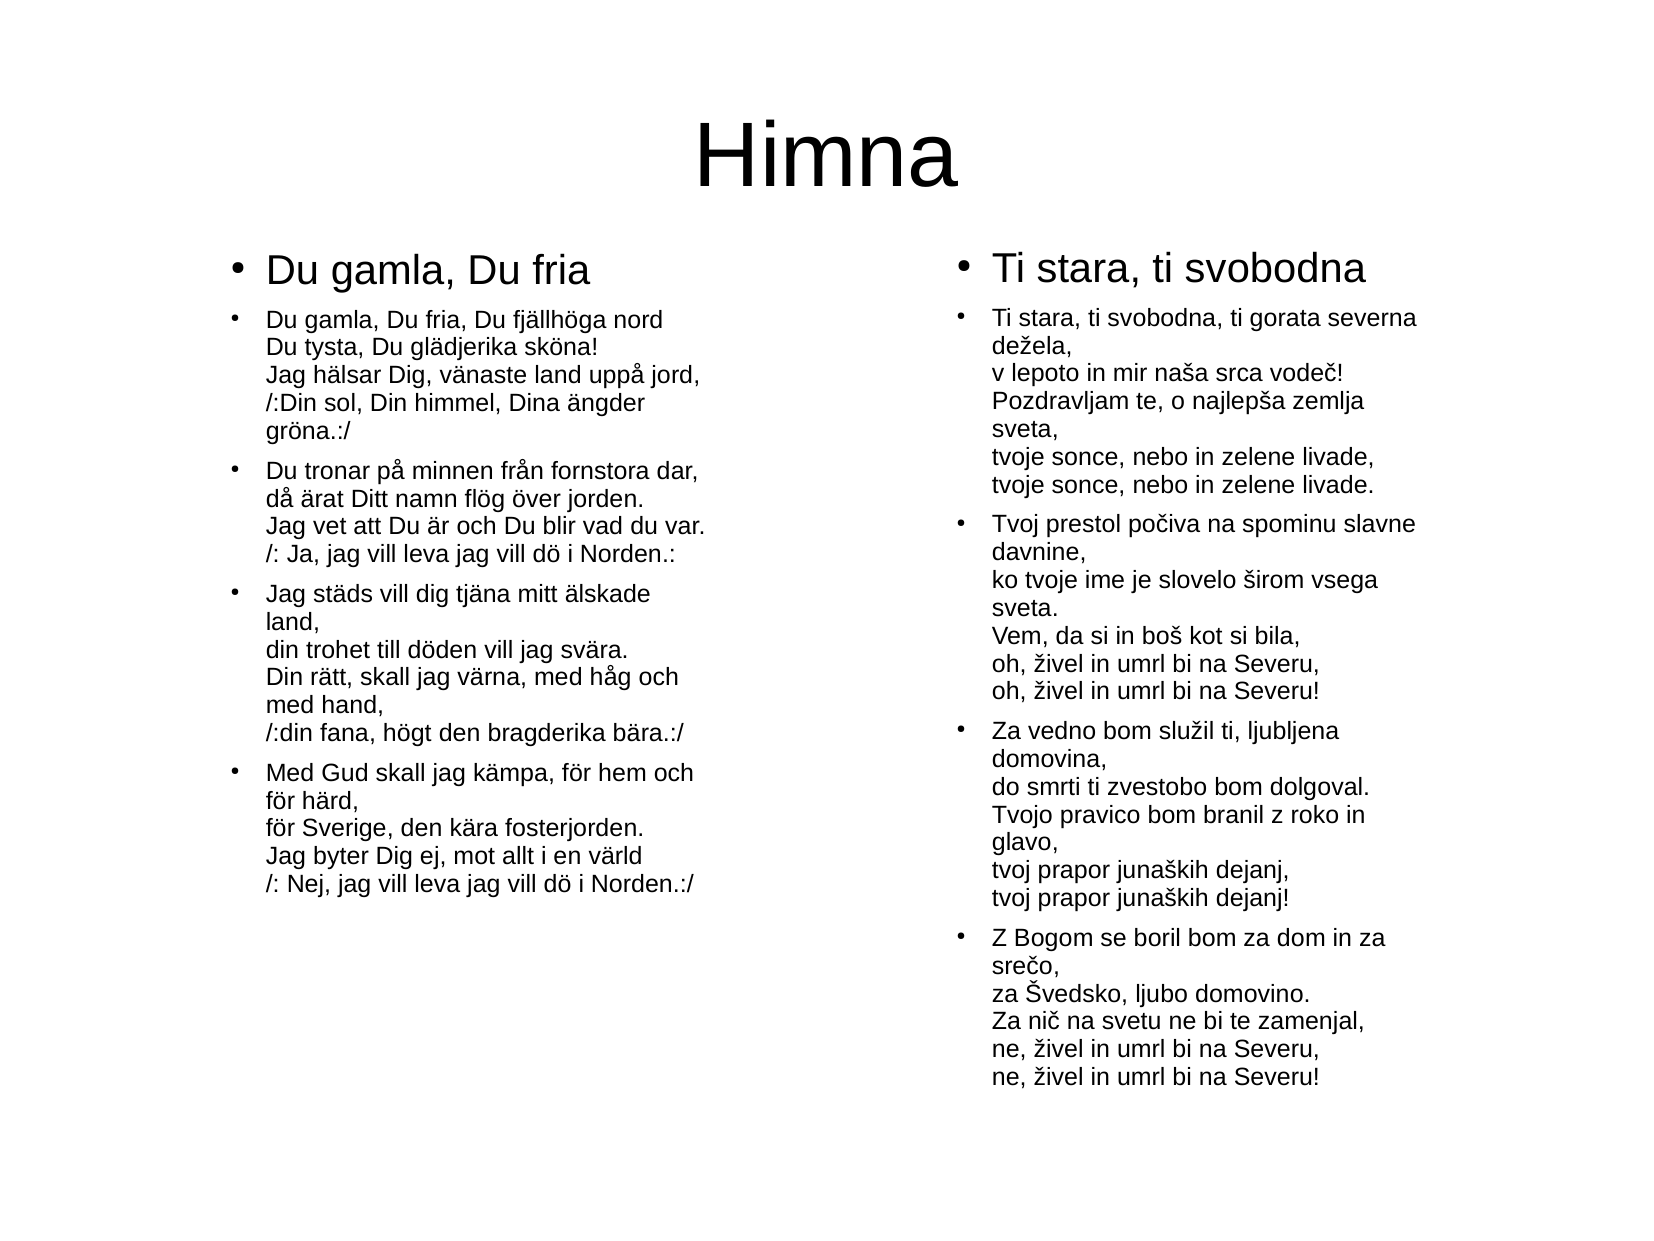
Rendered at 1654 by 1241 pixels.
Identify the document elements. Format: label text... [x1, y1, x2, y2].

list Du gamla, Du fria Du gamla, Du fria, Du fjällhöga nord Du tysta, Du glädjerika sköna! Jag hälsar Dig, vänaste land uppå jord, /:Din sol, Din himmel, Dina ängder gröna.:/ Du tronar på minnen från fornstora dar, då ärat Ditt namn flög över jorden. Jag vet att Du är och Du blir vad du var. /: Ja, jag vill leva jag vill dö i Norden.: Jag städs vill dig tjäna mitt älskade land, din trohet till döden vill jag svära. Din rätt, skall jag värna, med håg och med hand, /:din fana, högt den bragderika bära.:/ Med Gud skall jag kämpa, för hem och för härd, för Sverige, den kära fosterjorden. Jag byter Dig ej, mot allt i en värld /: Nej, jag vill leva jag vill dö i Norden.:/ [0, 244, 708, 1063]
title Himna [82, 49, 1571, 257]
list Ti stara, ti svobodna Ti stara, ti svobodna, ti gorata severna dežela, v lepoto in mir naša srca vodeč! Pozdravljam te, o najlepša zemlja sveta, tvoje sonce, nebo in zelene livade, tvoje sonce, nebo in zelene livade. Tvoj prestol počiva na spominu slavne davnine, ko tvoje ime je slovelo širom vsega sveta. Vem, da si in boš kot si bila, oh, živel in umrl bi na Severu, oh, živel in umrl bi na Severu! Za vedno bom služil ti, ljubljena domovina, do smrti ti zvestobo bom dolgoval. Tvojo pravico bom branil z roko in glavo, tvoj prapor junaških dejanj, tvoj prapor junaških dejanj! Z Bogom se boril bom za dom in za srečo, za Švedsko, ljubo domovino. Za nič na svetu ne bi te zamenjal, ne, živel in umrl bi na Severu, ne, živel in umrl bi na Severu! [708, 242, 1435, 1093]
